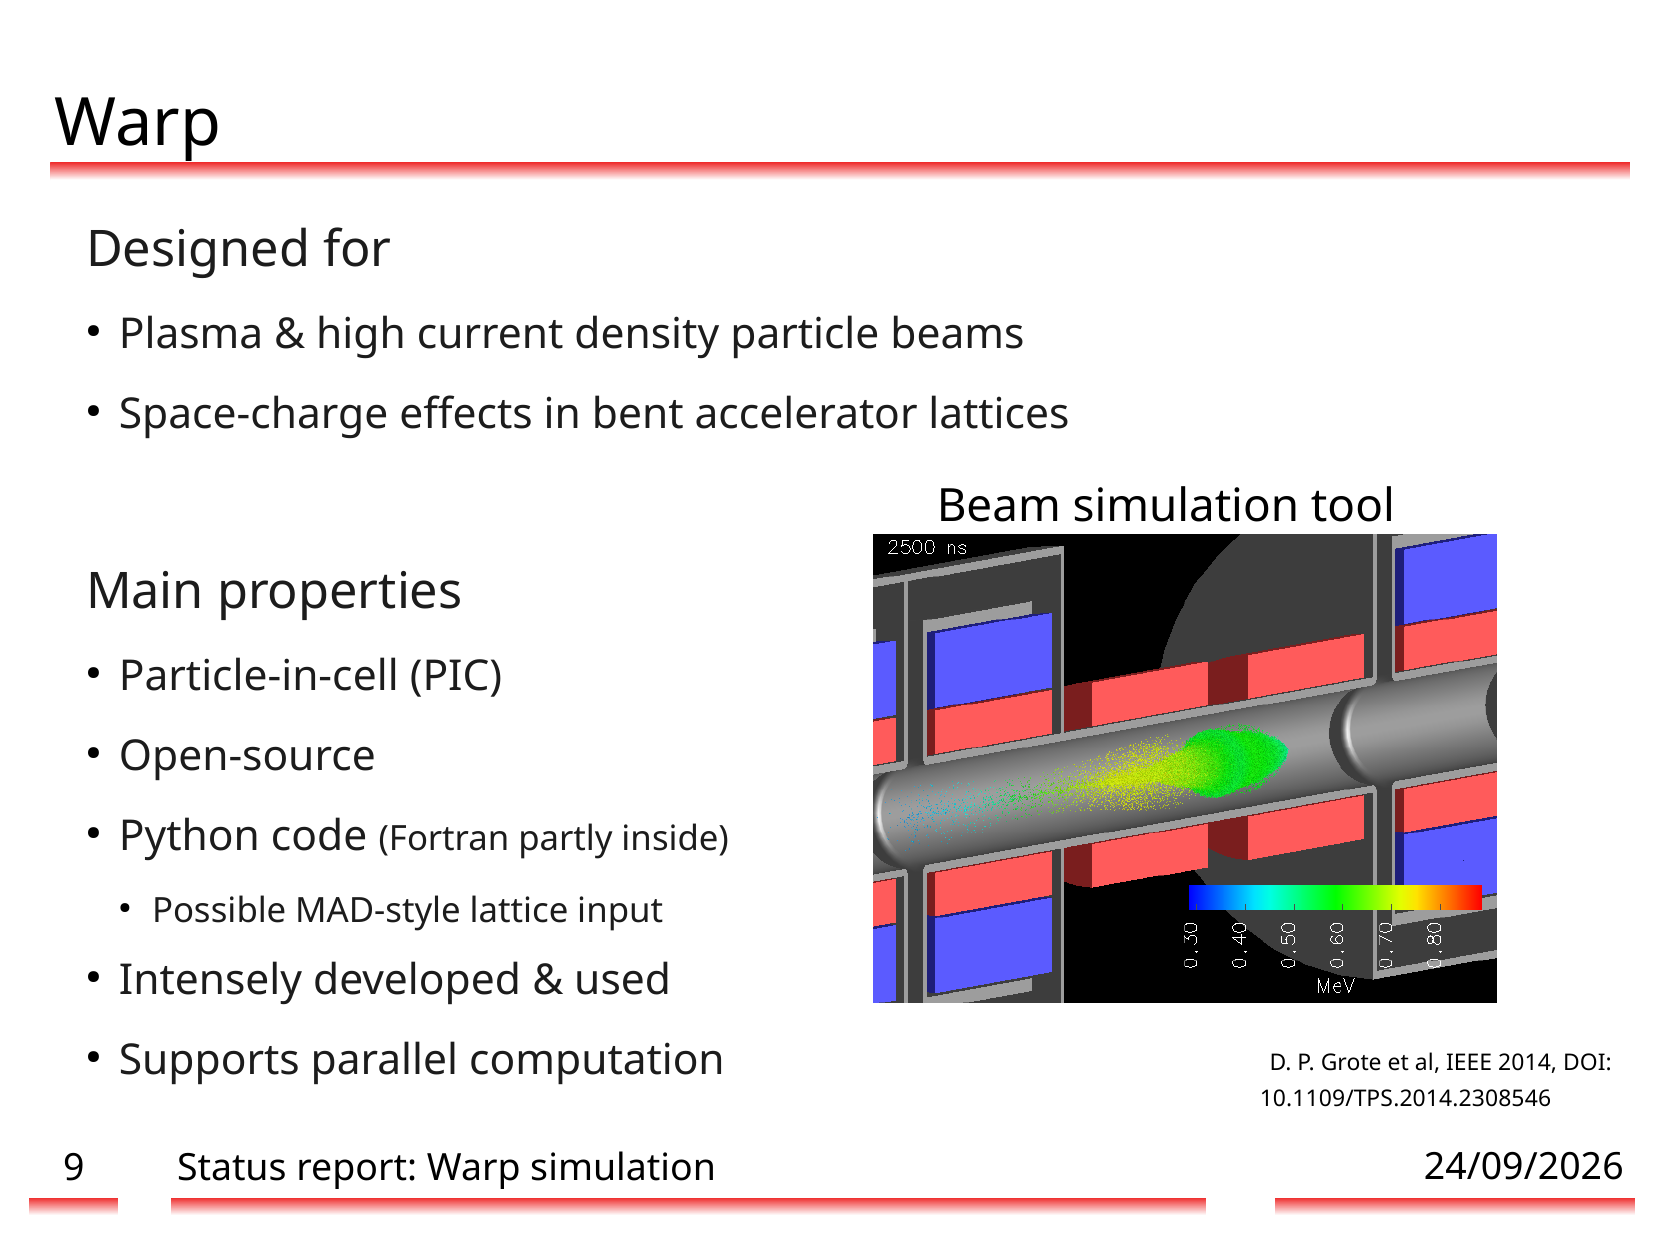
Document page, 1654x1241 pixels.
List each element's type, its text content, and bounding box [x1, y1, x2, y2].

title Warp [54, 17, 1591, 166]
picture [873, 534, 1497, 1003]
list Designed for Plasma & high current density particle beams Space-charge effects in bent accelerator lattices Main properties Particle-in-cell (PIC) Open-source Python code (Fortran partly inside) Possible MAD-style lattice input Intensely developed & used Supports parallel computation [53, 212, 1606, 1096]
text_box Beam simulation tool [922, 465, 1463, 534]
text_box D. P. Grote et al, IEEE 2014, DOI: 10.1109/TPS.2014.2308546 [1245, 1023, 1654, 1109]
